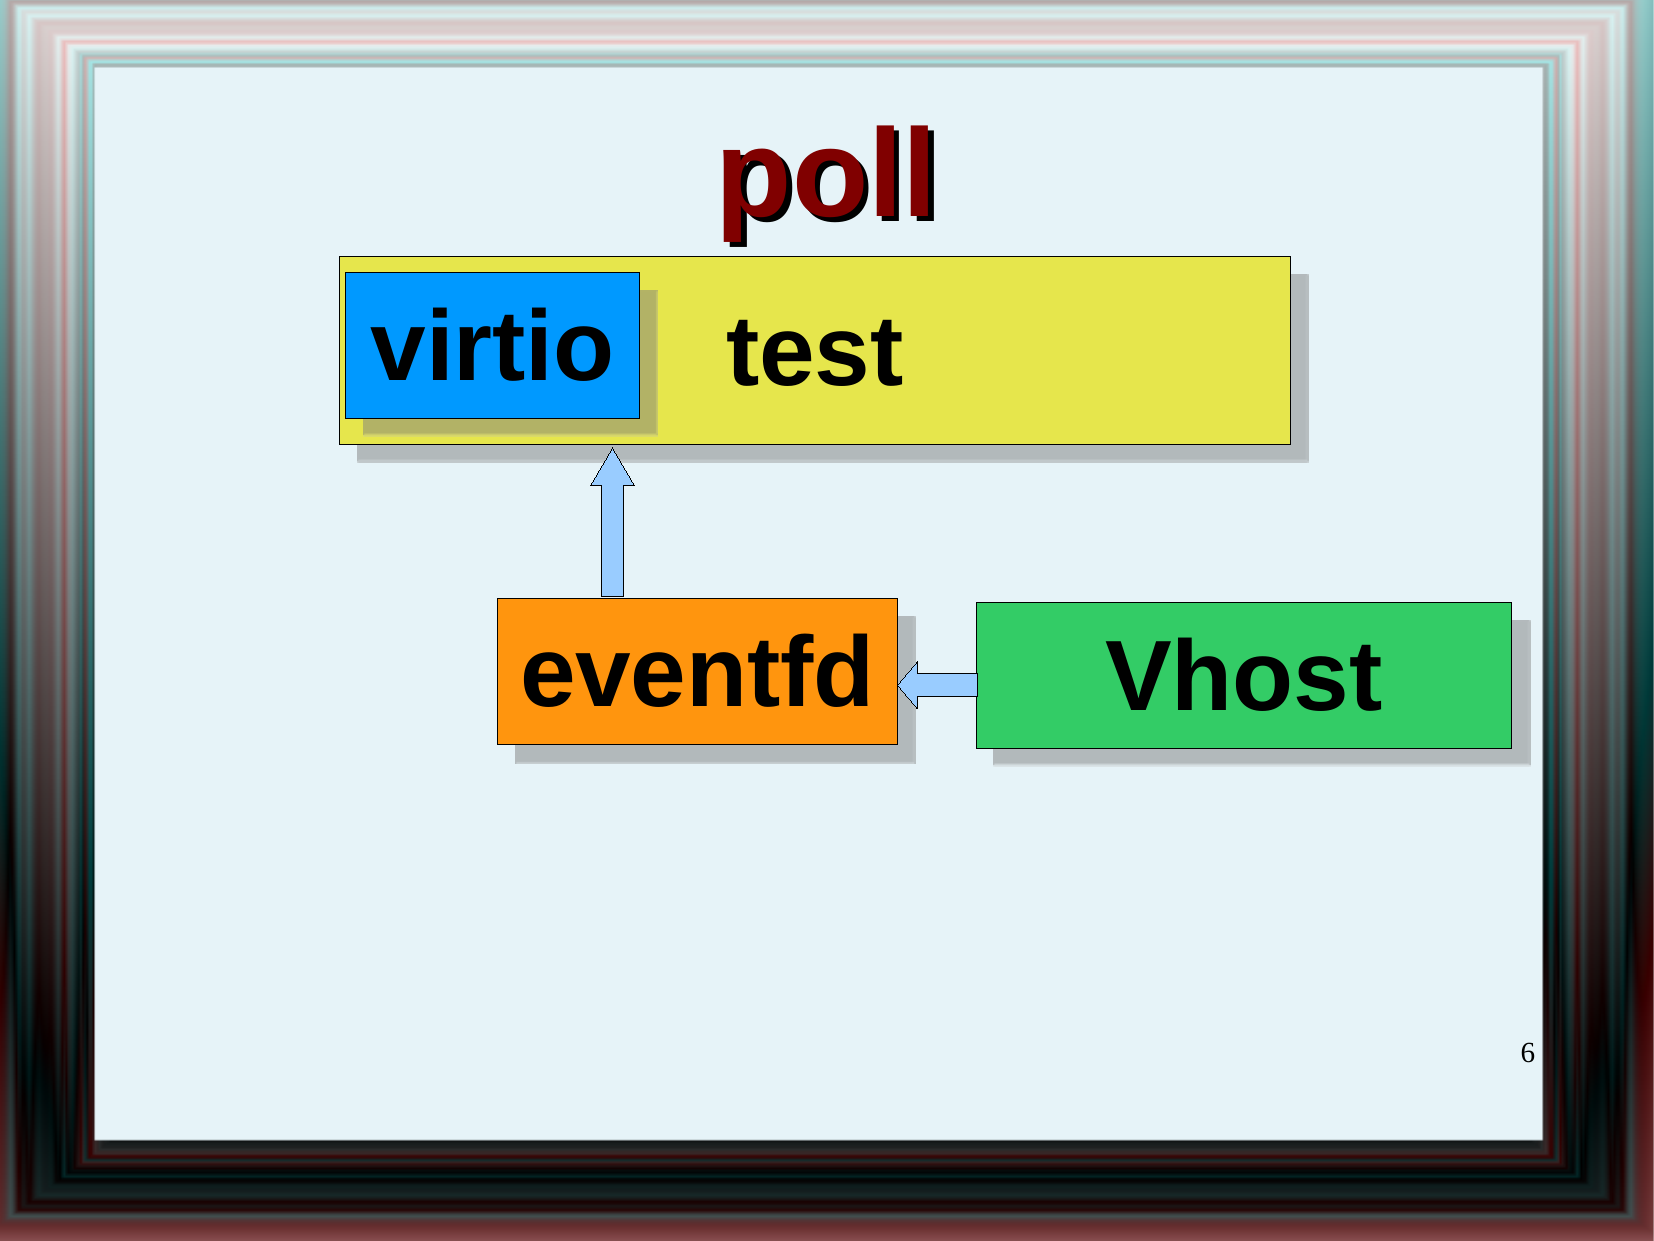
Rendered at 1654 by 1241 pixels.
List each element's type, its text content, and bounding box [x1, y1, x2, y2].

text_box eventfd [497, 598, 898, 745]
text_box Vhost [976, 602, 1512, 749]
text_box [897, 661, 978, 709]
text_box [590, 447, 635, 597]
picture [0, 0, 1654, 1241]
text_box virtio [345, 272, 640, 419]
title poll [118, 88, 1536, 257]
text_box test [339, 257, 1291, 445]
